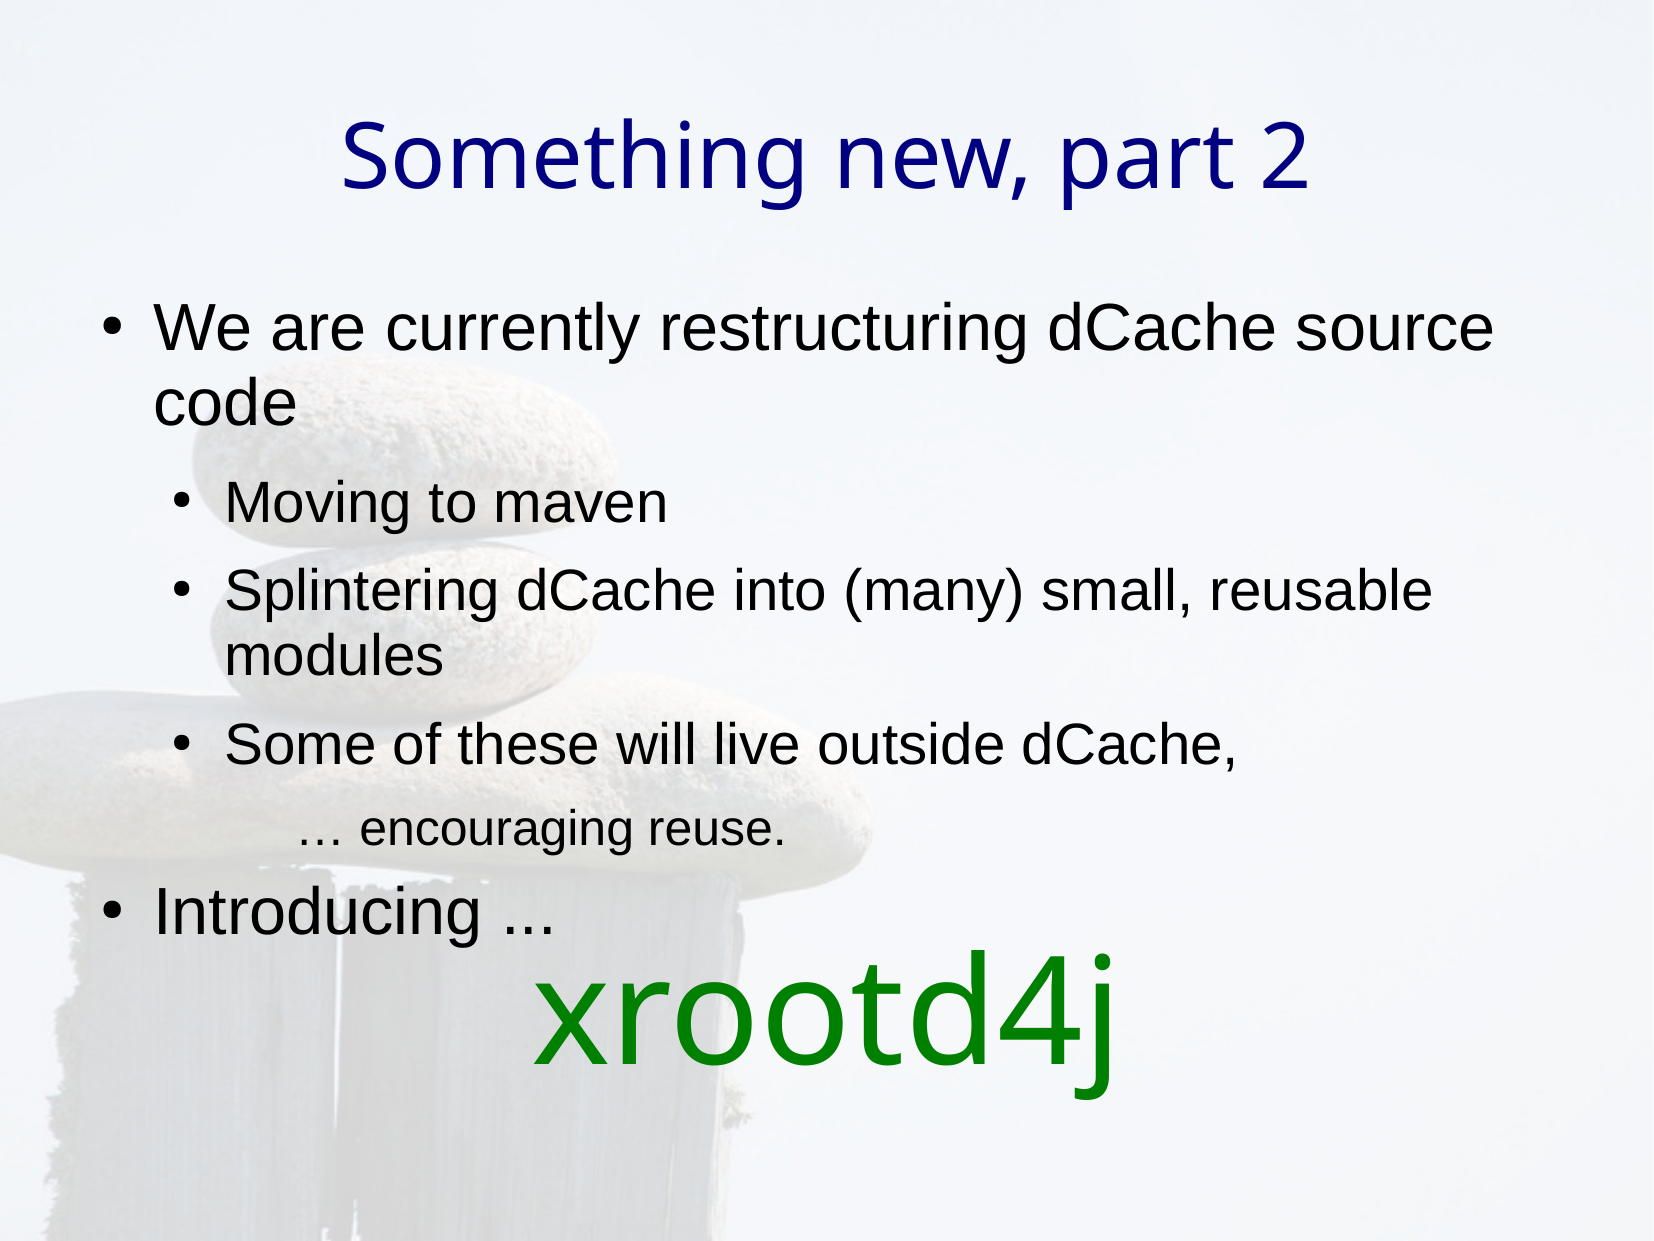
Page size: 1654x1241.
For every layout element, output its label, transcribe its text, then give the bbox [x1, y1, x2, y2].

title Something new, part 2 [82, 49, 1571, 257]
list We are currently restructuring dCache source code Moving to maven Splintering dCache into (many) small, reusable modules Some of these will live outside dCache, … encouraging reuse. Introducing ... [82, 290, 1571, 1109]
picture [0, 0, 1654, 1241]
text_box xrootd4j [264, 896, 1390, 1146]
